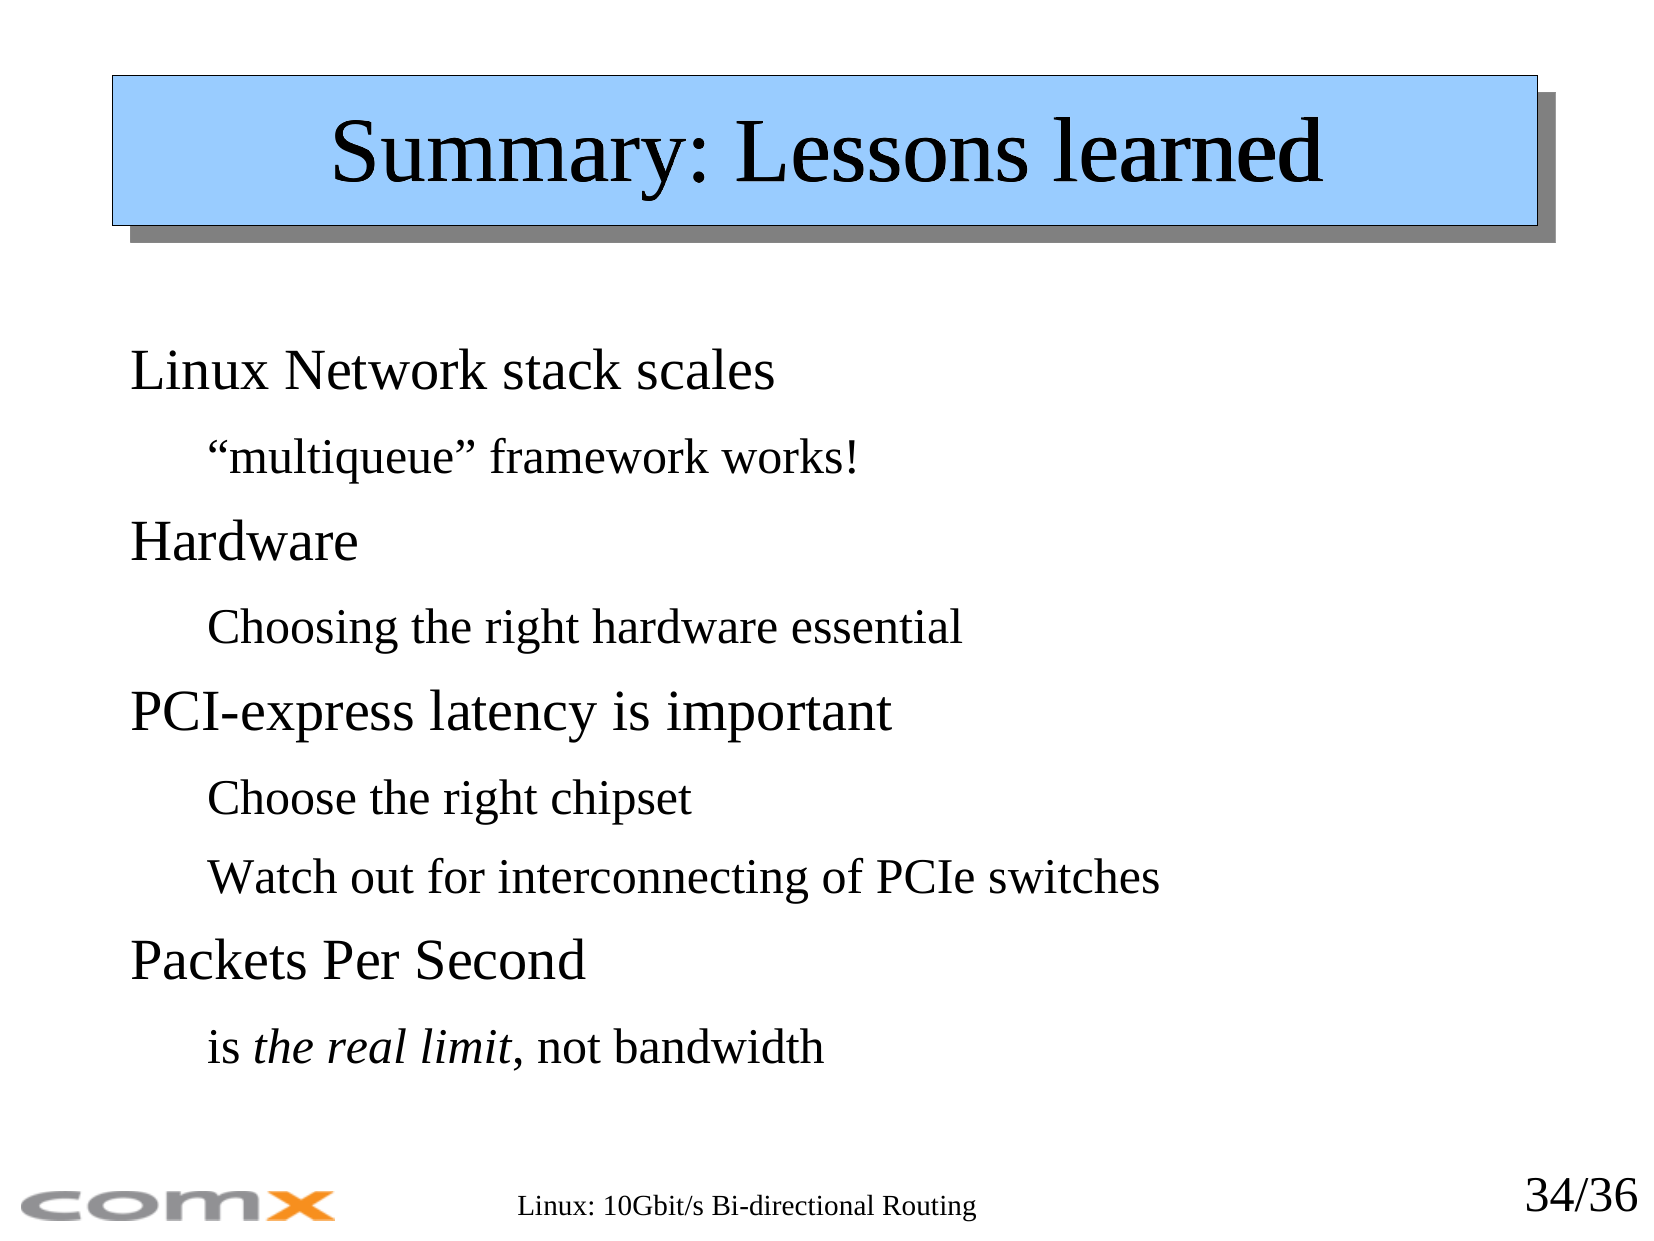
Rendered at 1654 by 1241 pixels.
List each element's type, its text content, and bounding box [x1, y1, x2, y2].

title Summary: Lessons learned [116, 75, 1538, 226]
picture [21, 1191, 335, 1221]
list Linux Network stack scales “multiqueue” framework works! Hardware Choosing the right hardware essential PCI-express latency is important Choose the right chipset Watch out for interconnecting of PCIe switches Packets Per Second is the real limit, not bandwidth [112, 337, 1538, 1126]
